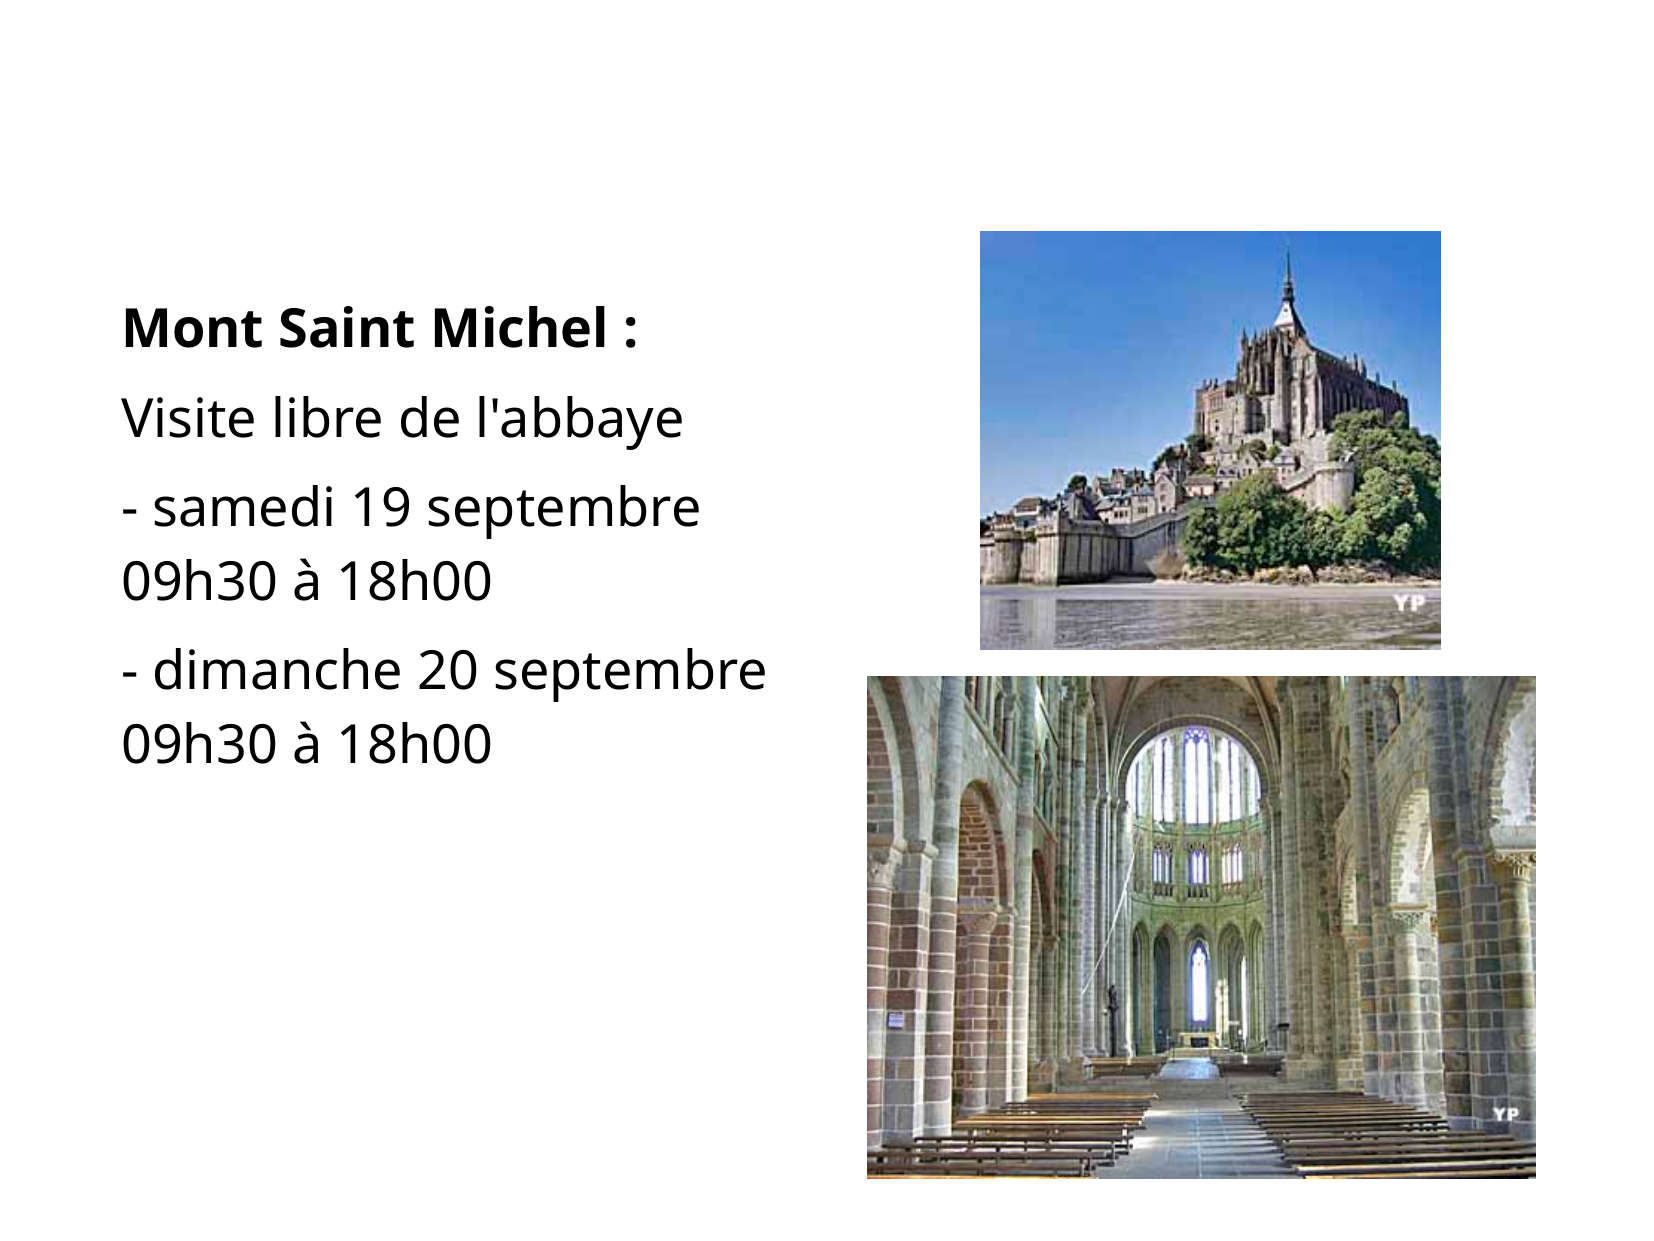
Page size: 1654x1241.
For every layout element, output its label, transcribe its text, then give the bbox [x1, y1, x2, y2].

picture [980, 231, 1441, 650]
list Mont Saint Michel : Visite libre de l'abbaye - samedi 19 septembre 09h30 à 18h00 - dimanche 20 septembre 09h30 à 18h00 [82, 290, 809, 792]
picture [867, 676, 1536, 1179]
